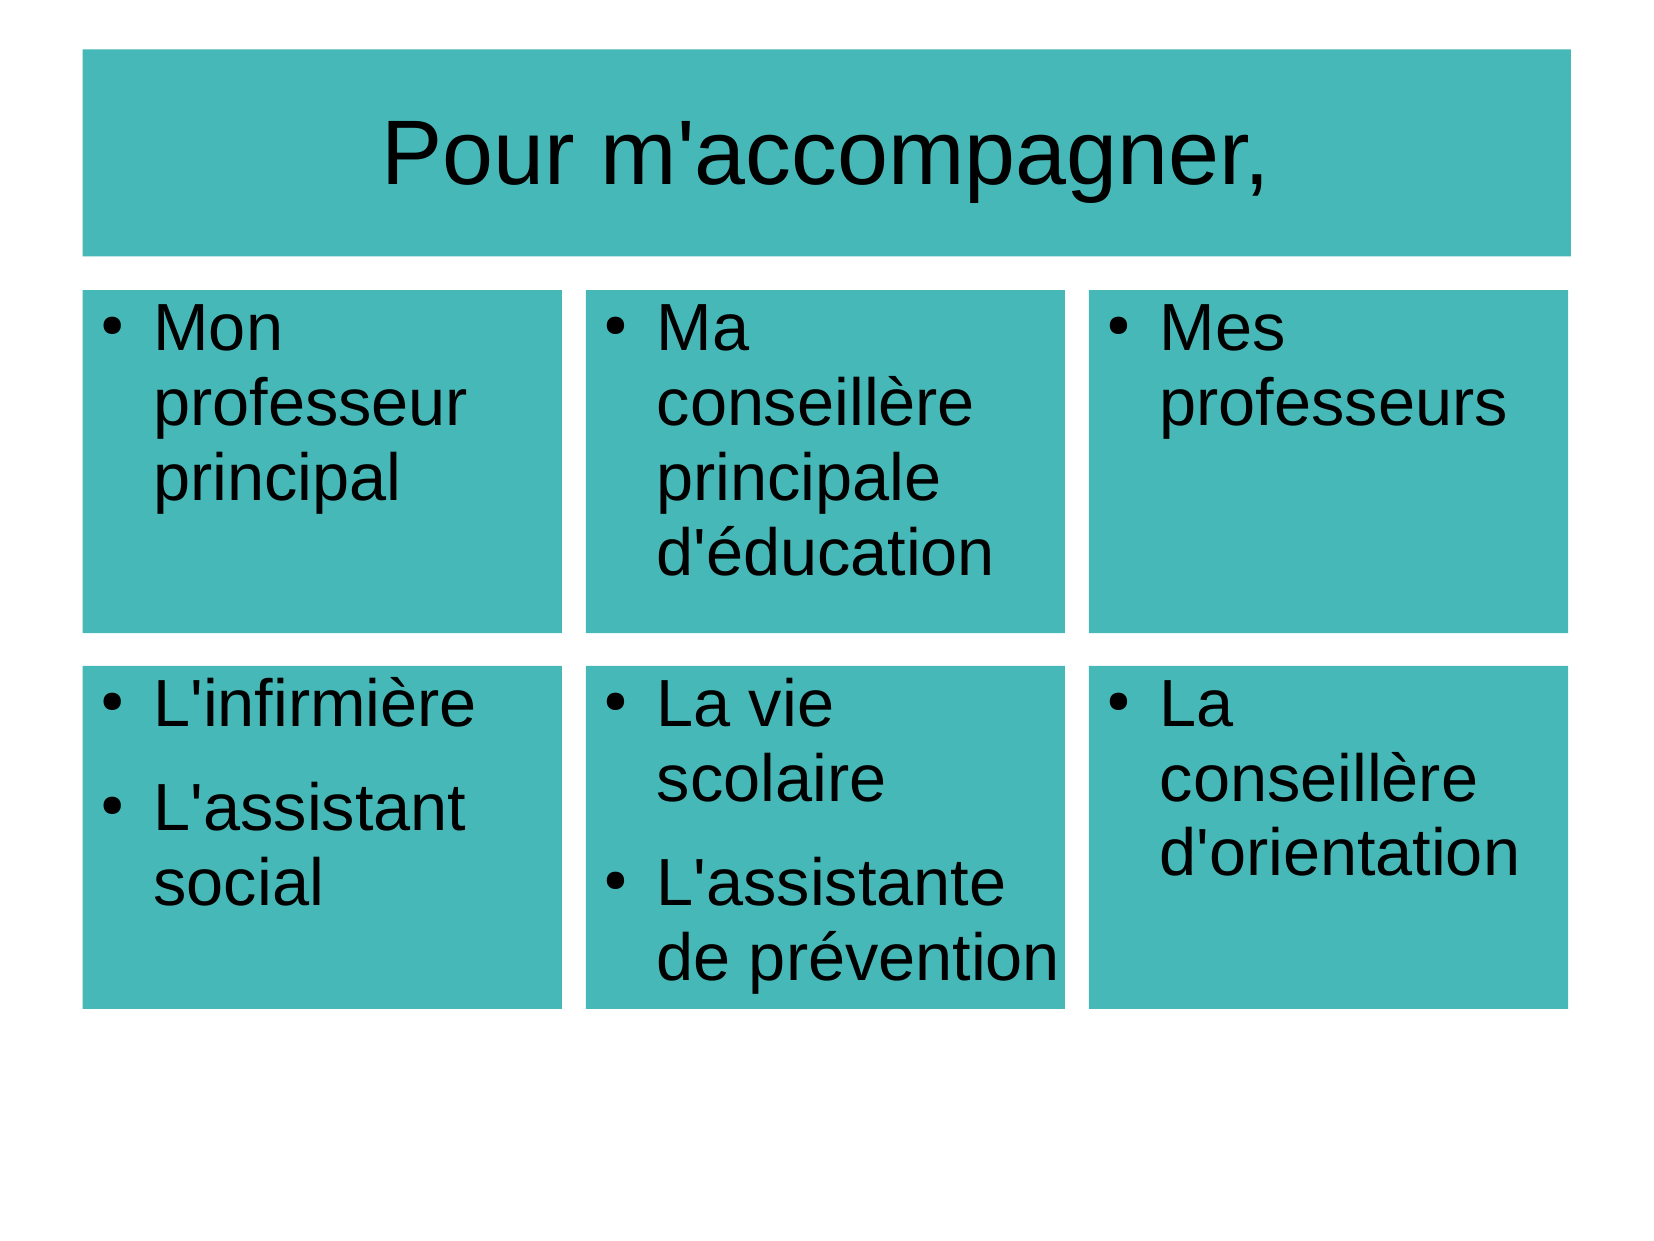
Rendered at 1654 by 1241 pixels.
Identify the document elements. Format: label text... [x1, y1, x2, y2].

title Pour m'accompagner, [82, 49, 1571, 257]
list Ma conseillère principale d'éducation [585, 290, 1065, 634]
list La vie scolaire L'assistante de prévention [585, 665, 1065, 1009]
list Mon professeur principal [82, 290, 562, 634]
list La conseillère d'orientation [1088, 665, 1569, 1009]
list L'infirmière L'assistant social [82, 665, 562, 1009]
list Mes professeurs [1088, 290, 1569, 634]
